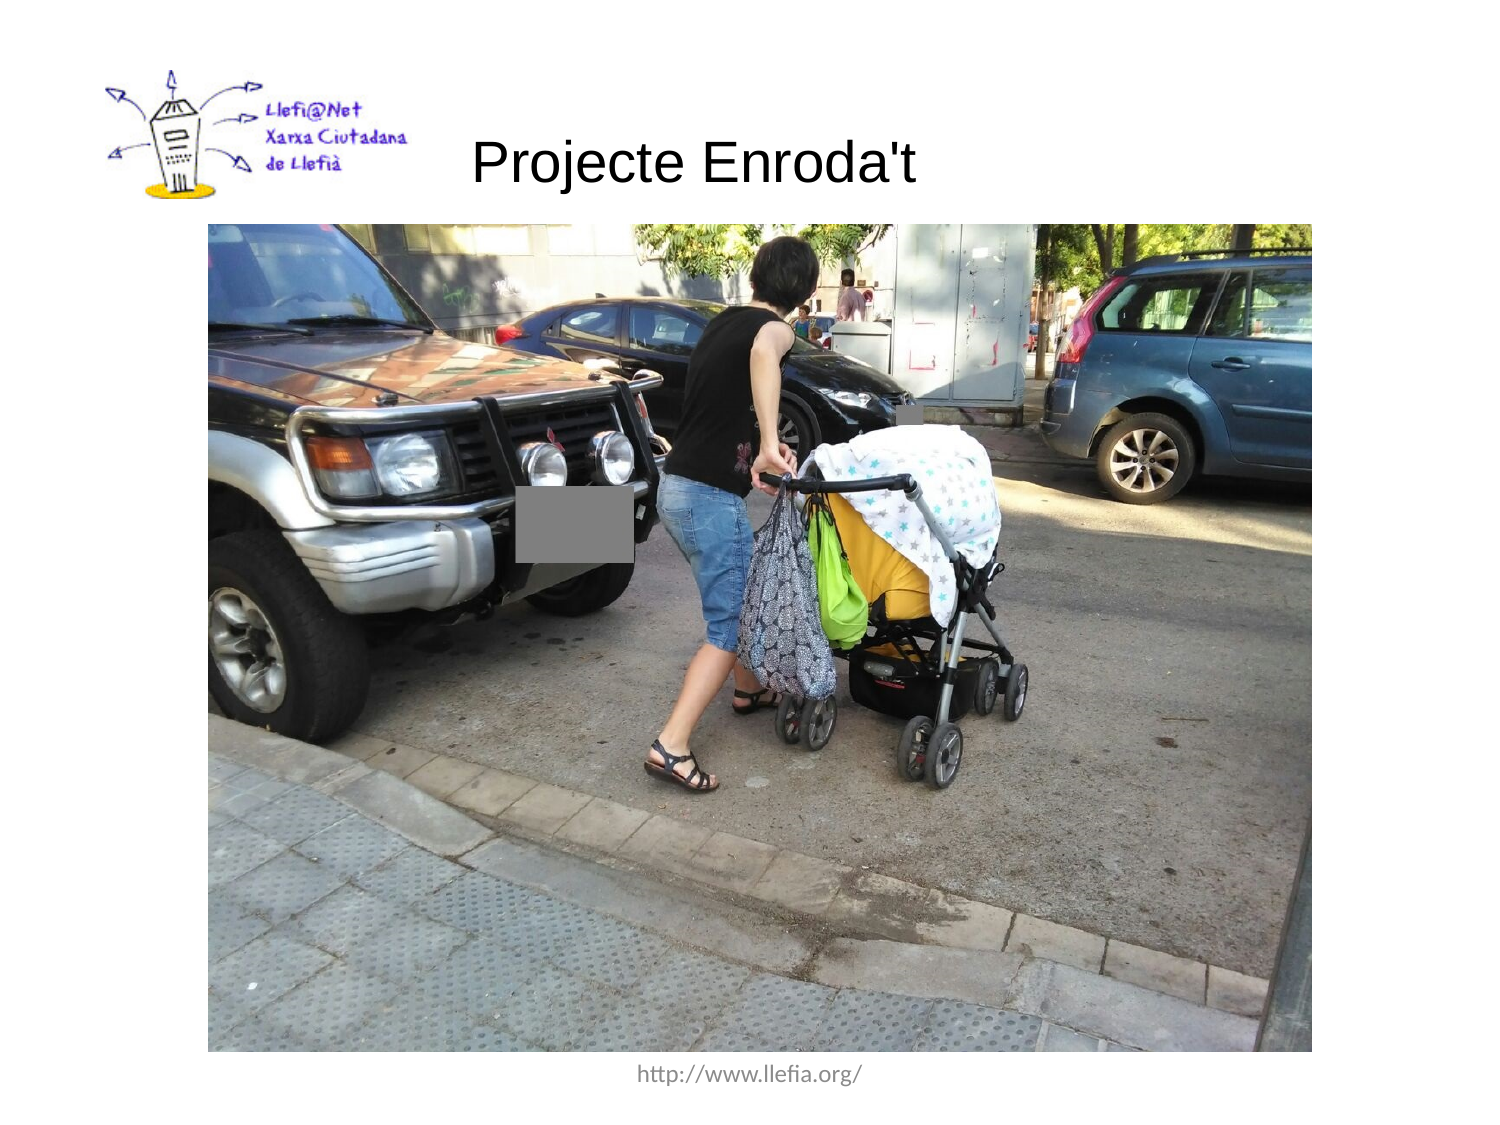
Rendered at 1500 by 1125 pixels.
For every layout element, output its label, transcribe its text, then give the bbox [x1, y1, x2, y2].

picture [208, 224, 1312, 1052]
picture [105, 70, 412, 199]
text_box Projecte Enroda't [456, 117, 1418, 203]
text_box http://www.llefia.org/ [512, 1052, 988, 1103]
